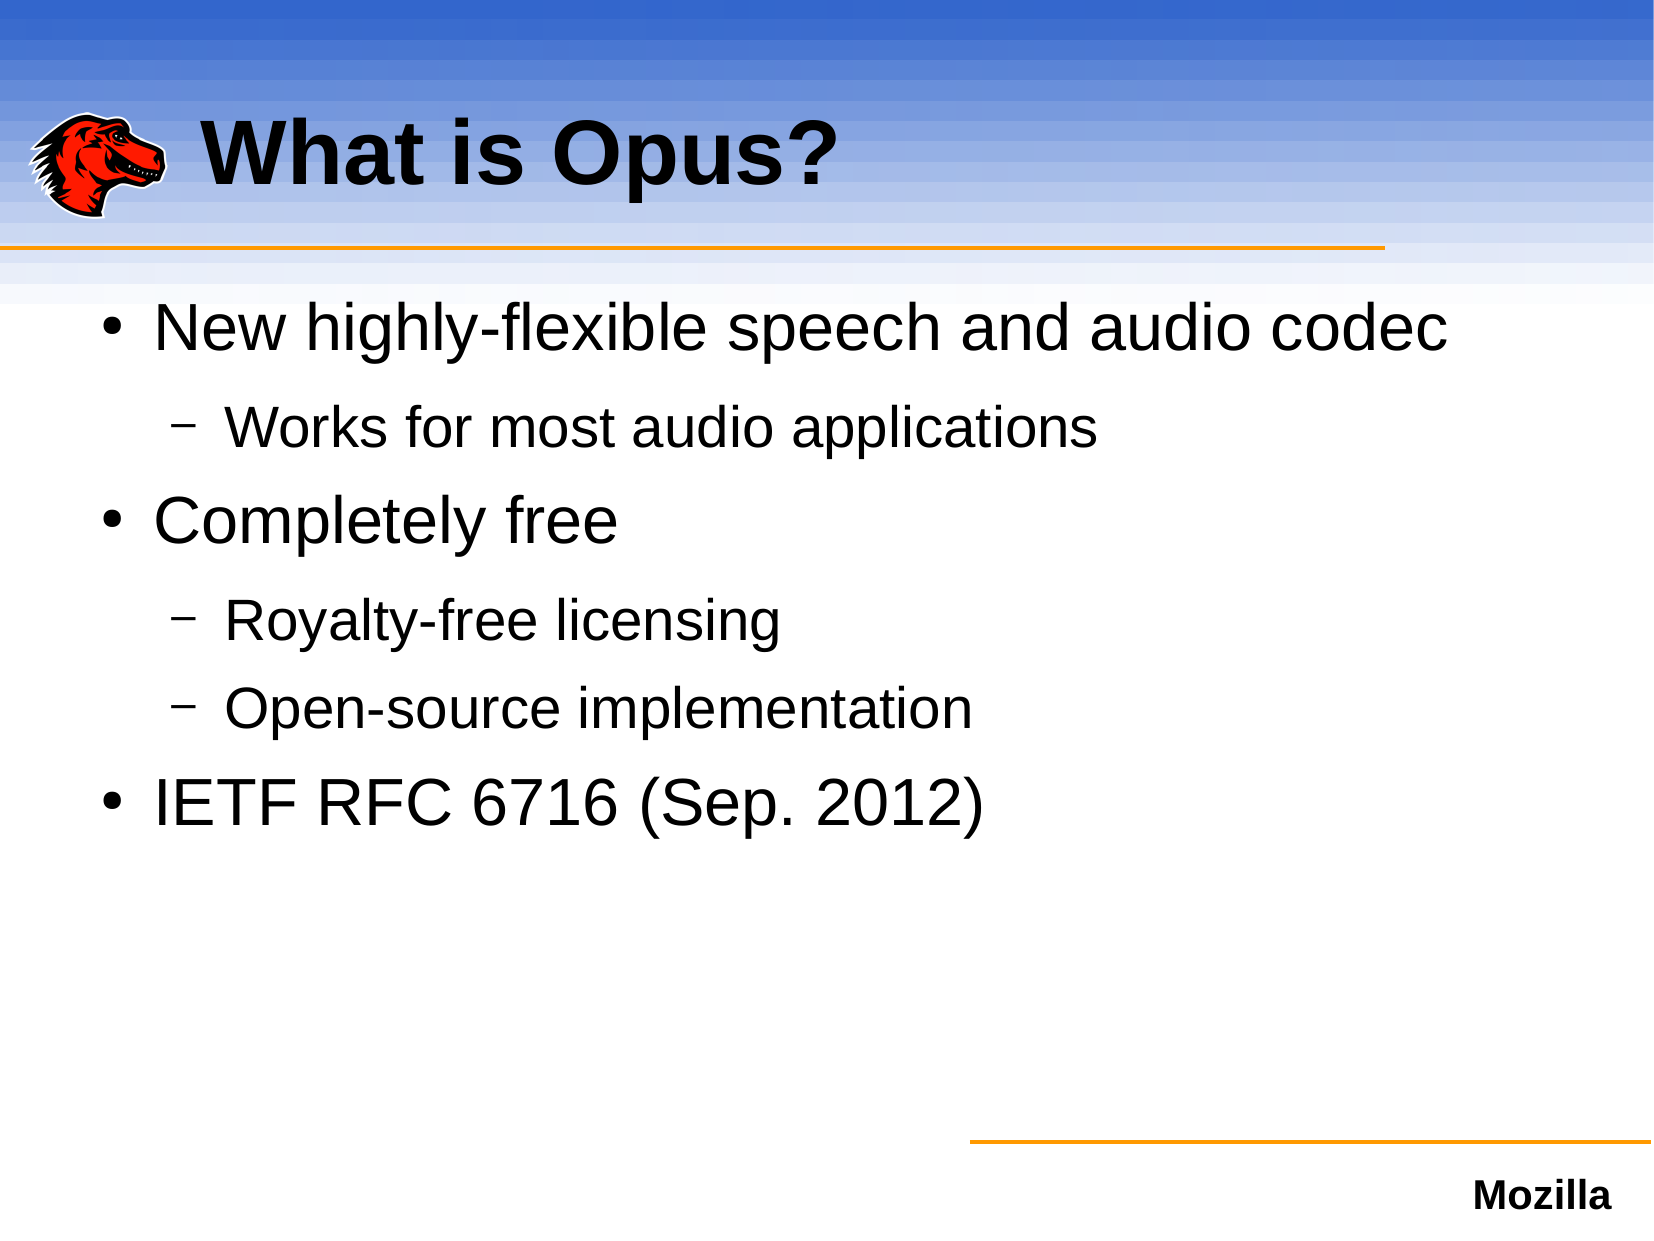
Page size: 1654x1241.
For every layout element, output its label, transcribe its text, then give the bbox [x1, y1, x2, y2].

list New highly-flexible speech and audio codec Works for most audio applications Completely free Royalty-free licensing Open-source implementation IETF RFC 6716 (Sep. 2012) [82, 290, 1538, 1146]
title What is Opus? [200, 49, 1571, 257]
picture [0, 0, 1654, 1241]
